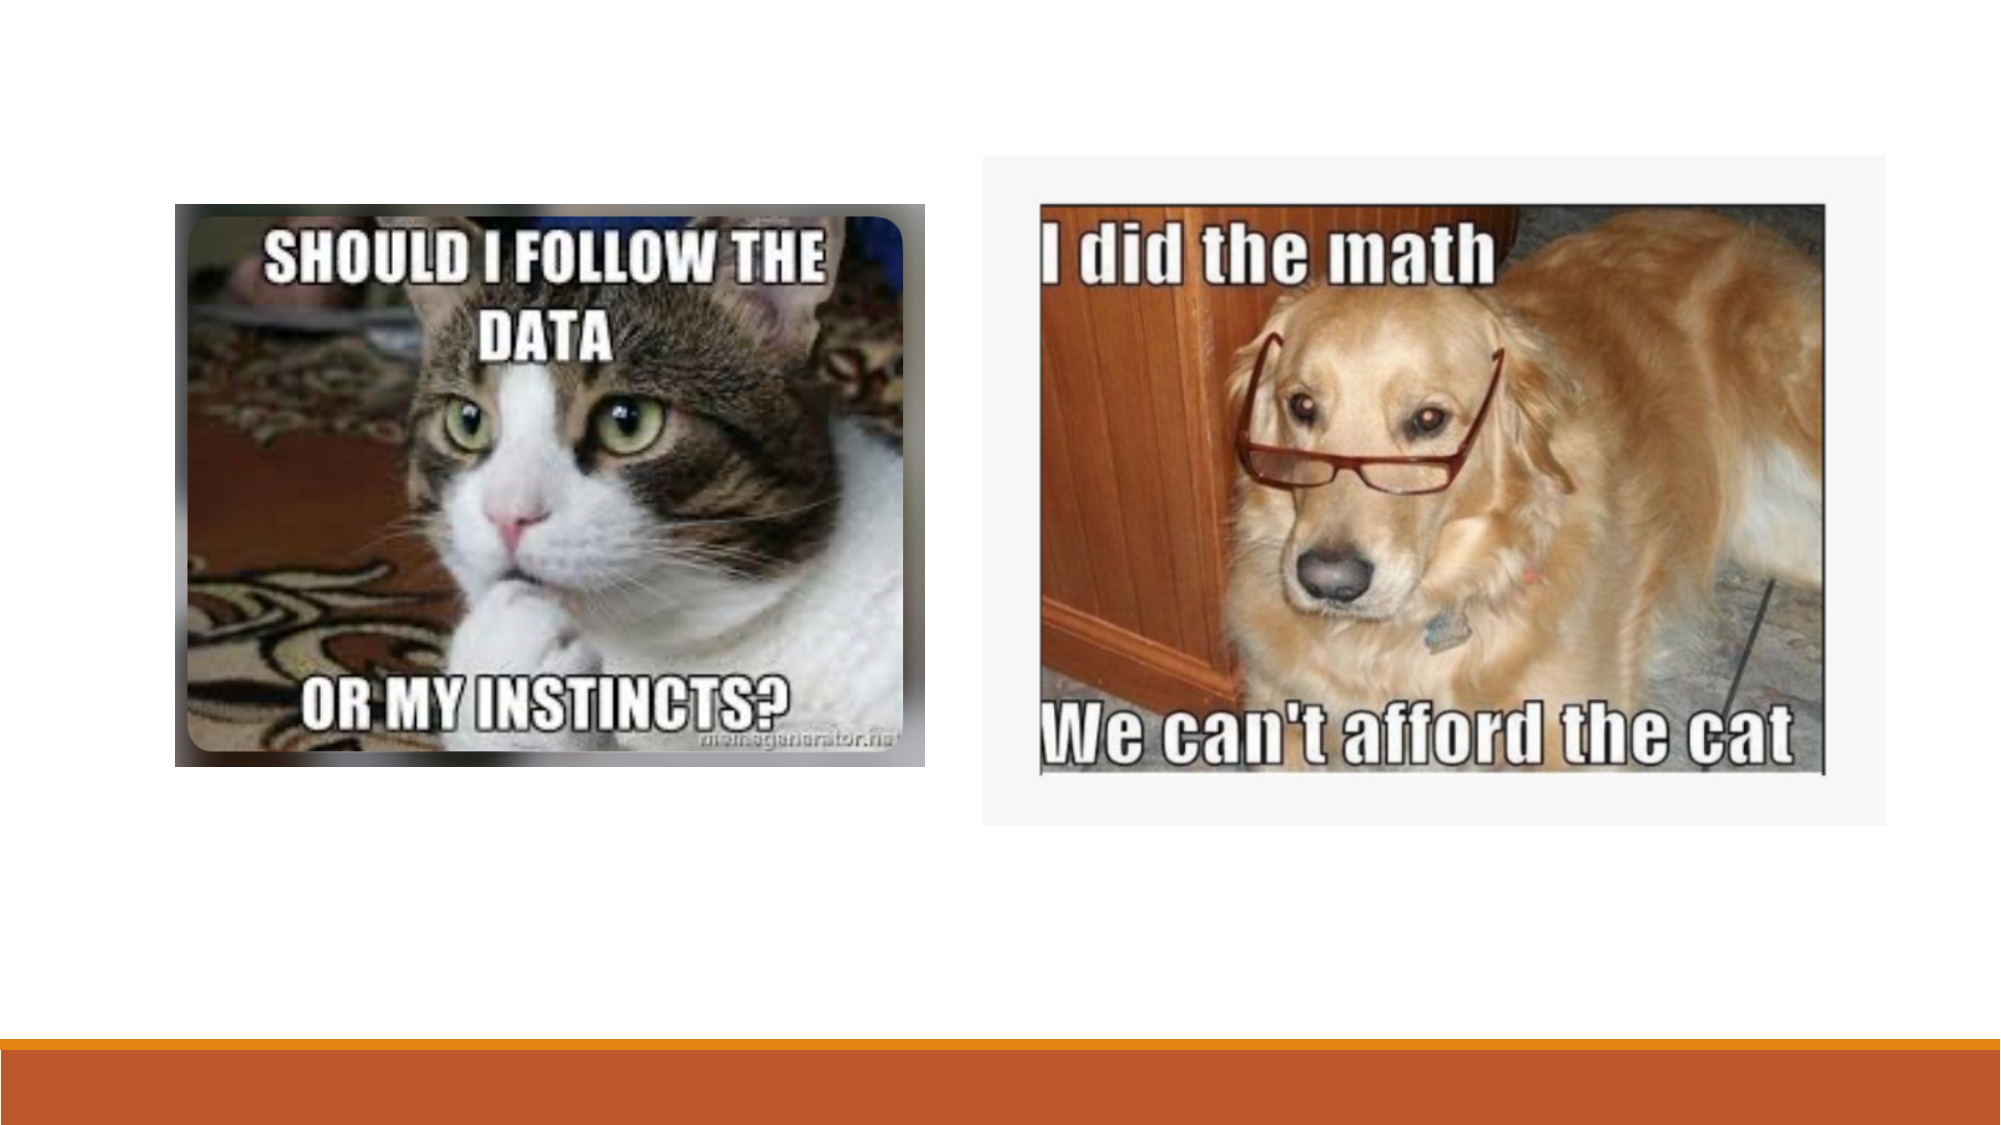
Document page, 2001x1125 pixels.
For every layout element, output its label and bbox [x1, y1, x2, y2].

picture [983, 155, 1886, 826]
picture [175, 204, 925, 767]
